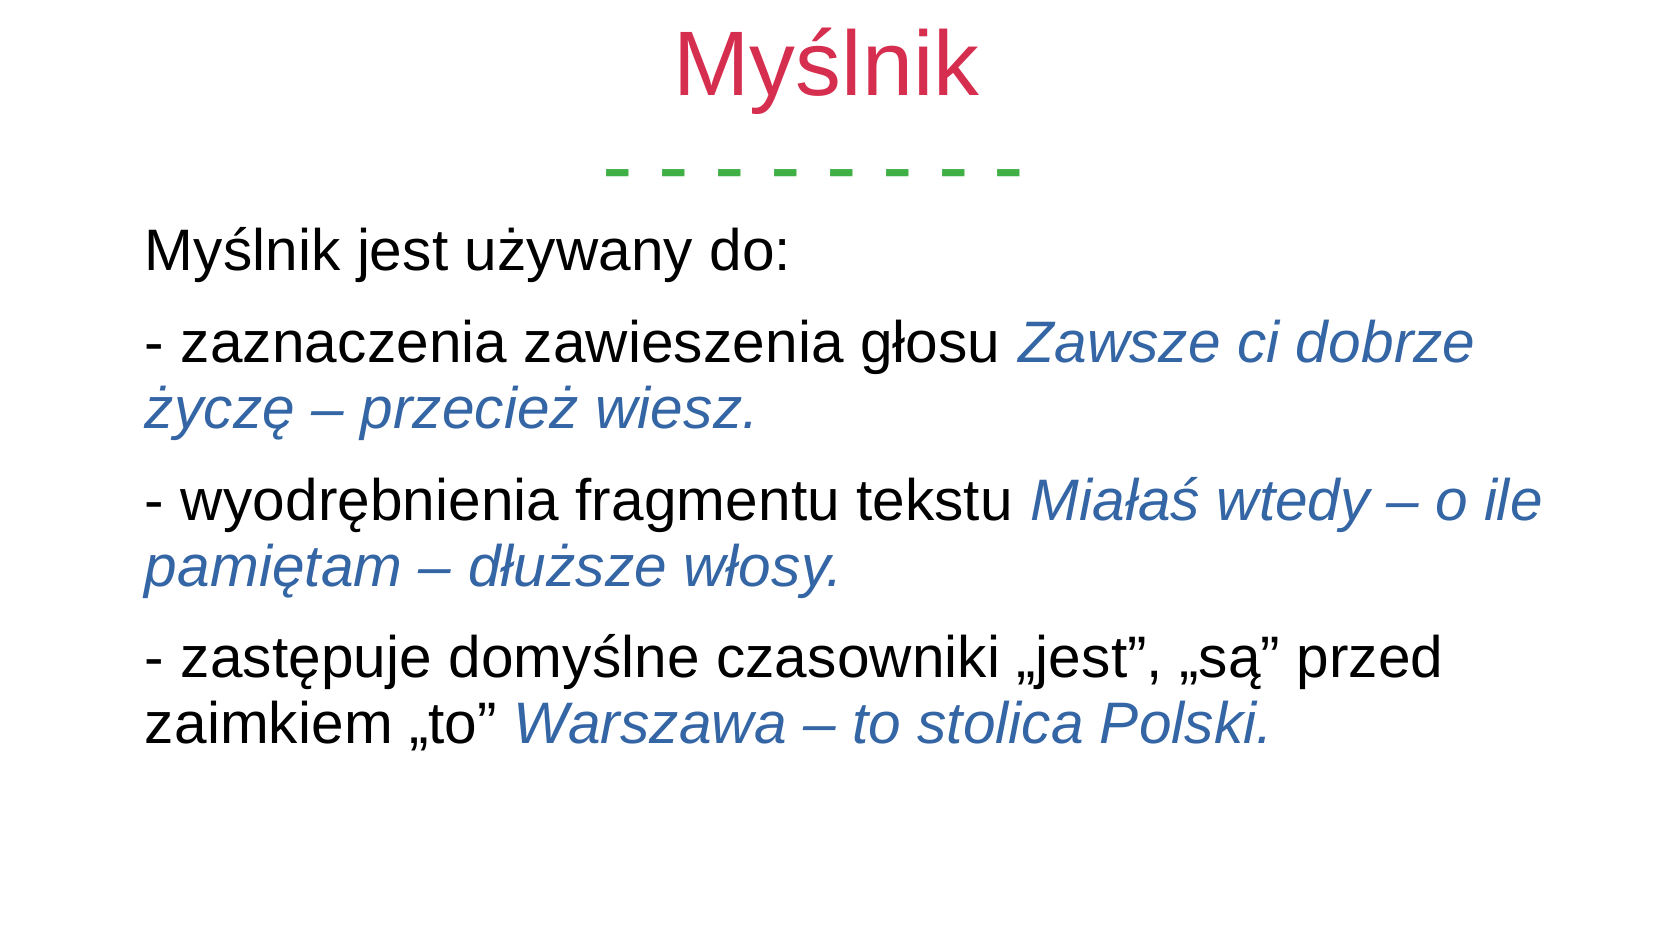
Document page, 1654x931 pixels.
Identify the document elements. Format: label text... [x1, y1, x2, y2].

title Myślnik - - - - - - - - [82, 12, 1571, 217]
list Myślnik jest używany do: - zaznaczenia zawieszenia głosu Zawsze ci dobrze życzę – przecież wiesz. - wyodrębnienia fragmentu tekstu Miałaś wtedy – o ile pamiętam – dłuższe włosy. - zastępuje domyślne czasowniki „jest”, „są” przed zaimkiem „to” Warszawa – to stolica Polski. [82, 217, 1571, 758]
